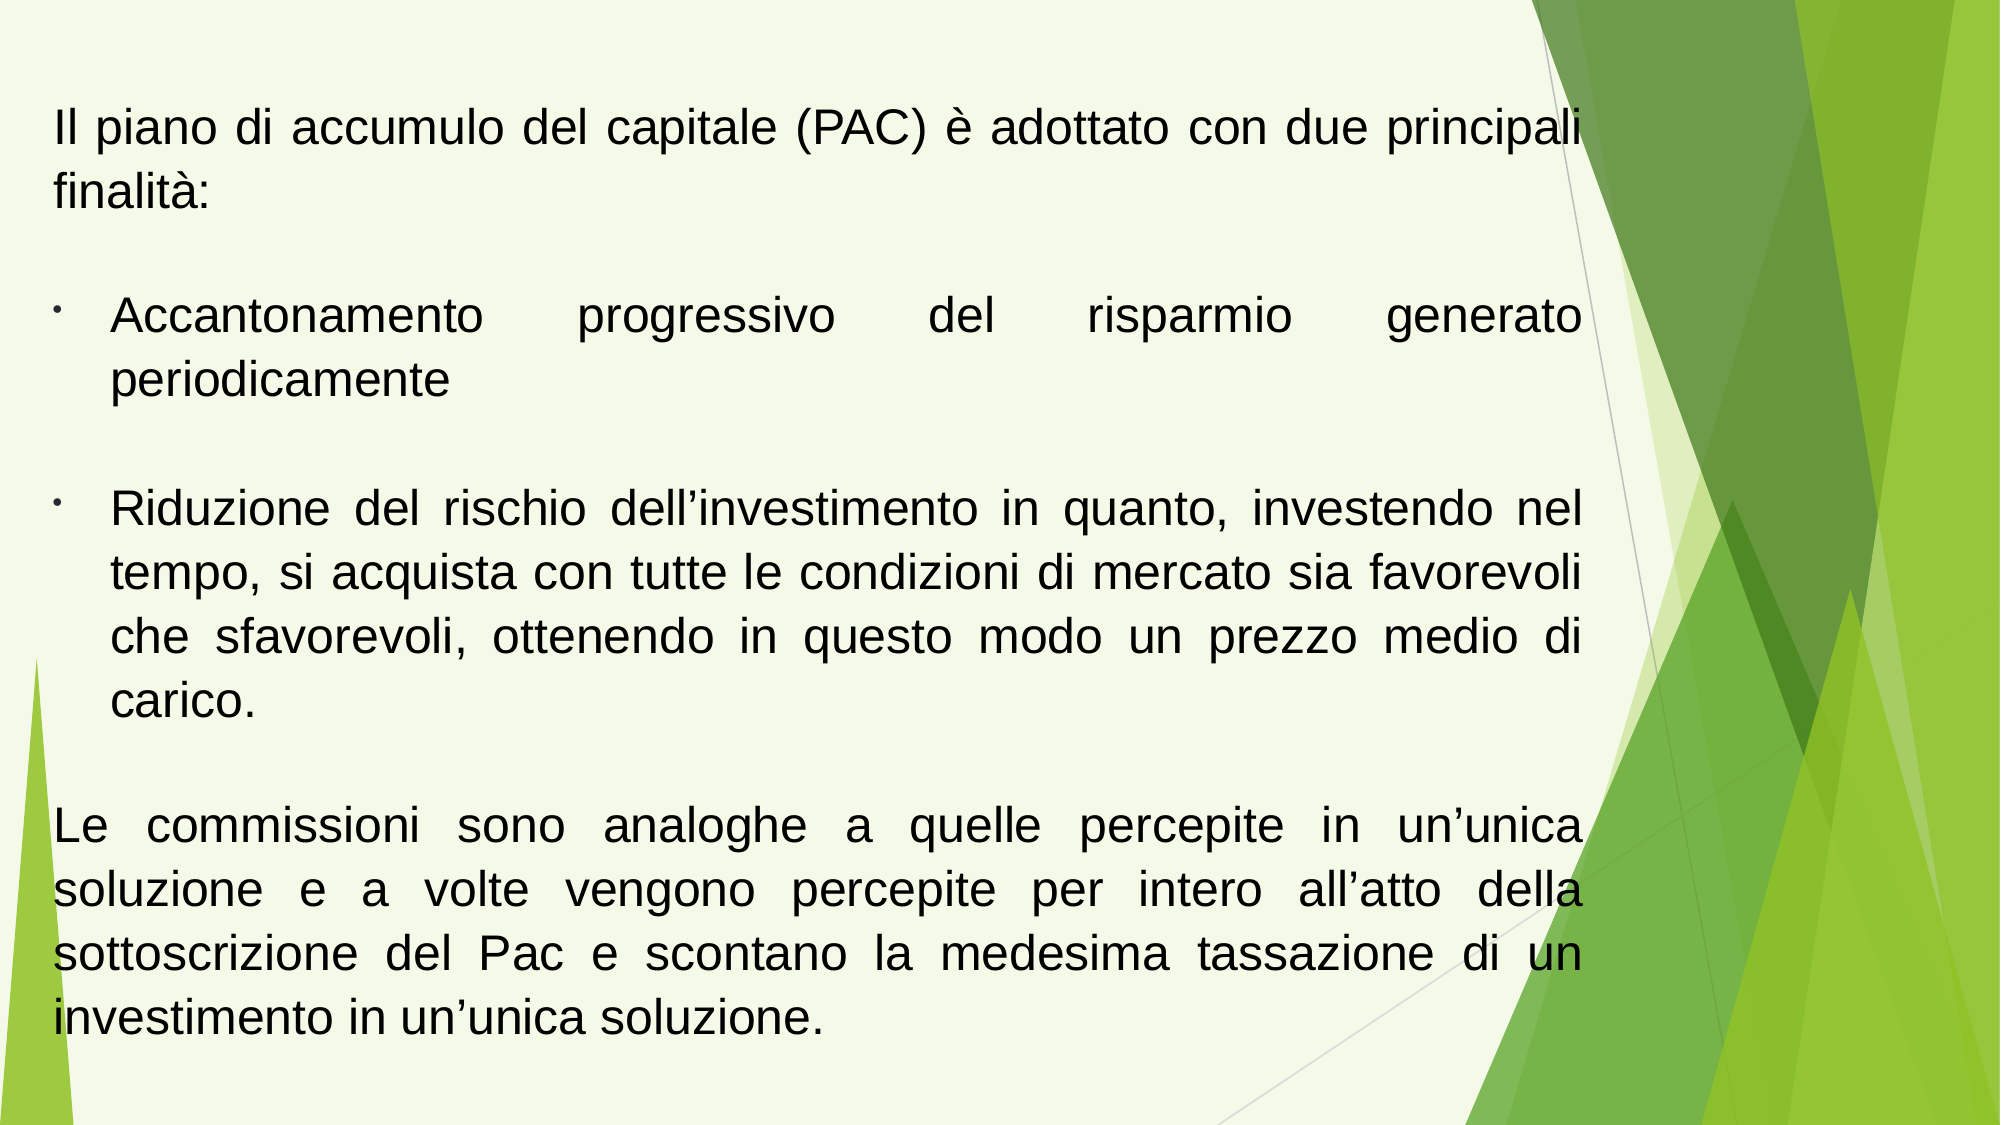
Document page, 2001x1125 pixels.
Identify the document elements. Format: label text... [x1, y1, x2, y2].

text_box Il piano di accumulo del capitale (PAC) è adottato con due principali finalità: Accantonamento progressivo del risparmio generato periodicamente Riduzione del rischio dell’investimento in quanto, investendo nel tempo, si acquista con tutte le condizioni di mercato sia favorevoli che sfavorevoli, ottenendo in questo modo un prezzo medio di carico. Le commissioni sono analoghe a quelle percepite in un’unica soluzione e a volte vengono percepite per intero all’atto della sottoscrizione del Pac e scontano la medesima tassazione di un investimento in un’unica soluzione. [38, 82, 1599, 1125]
